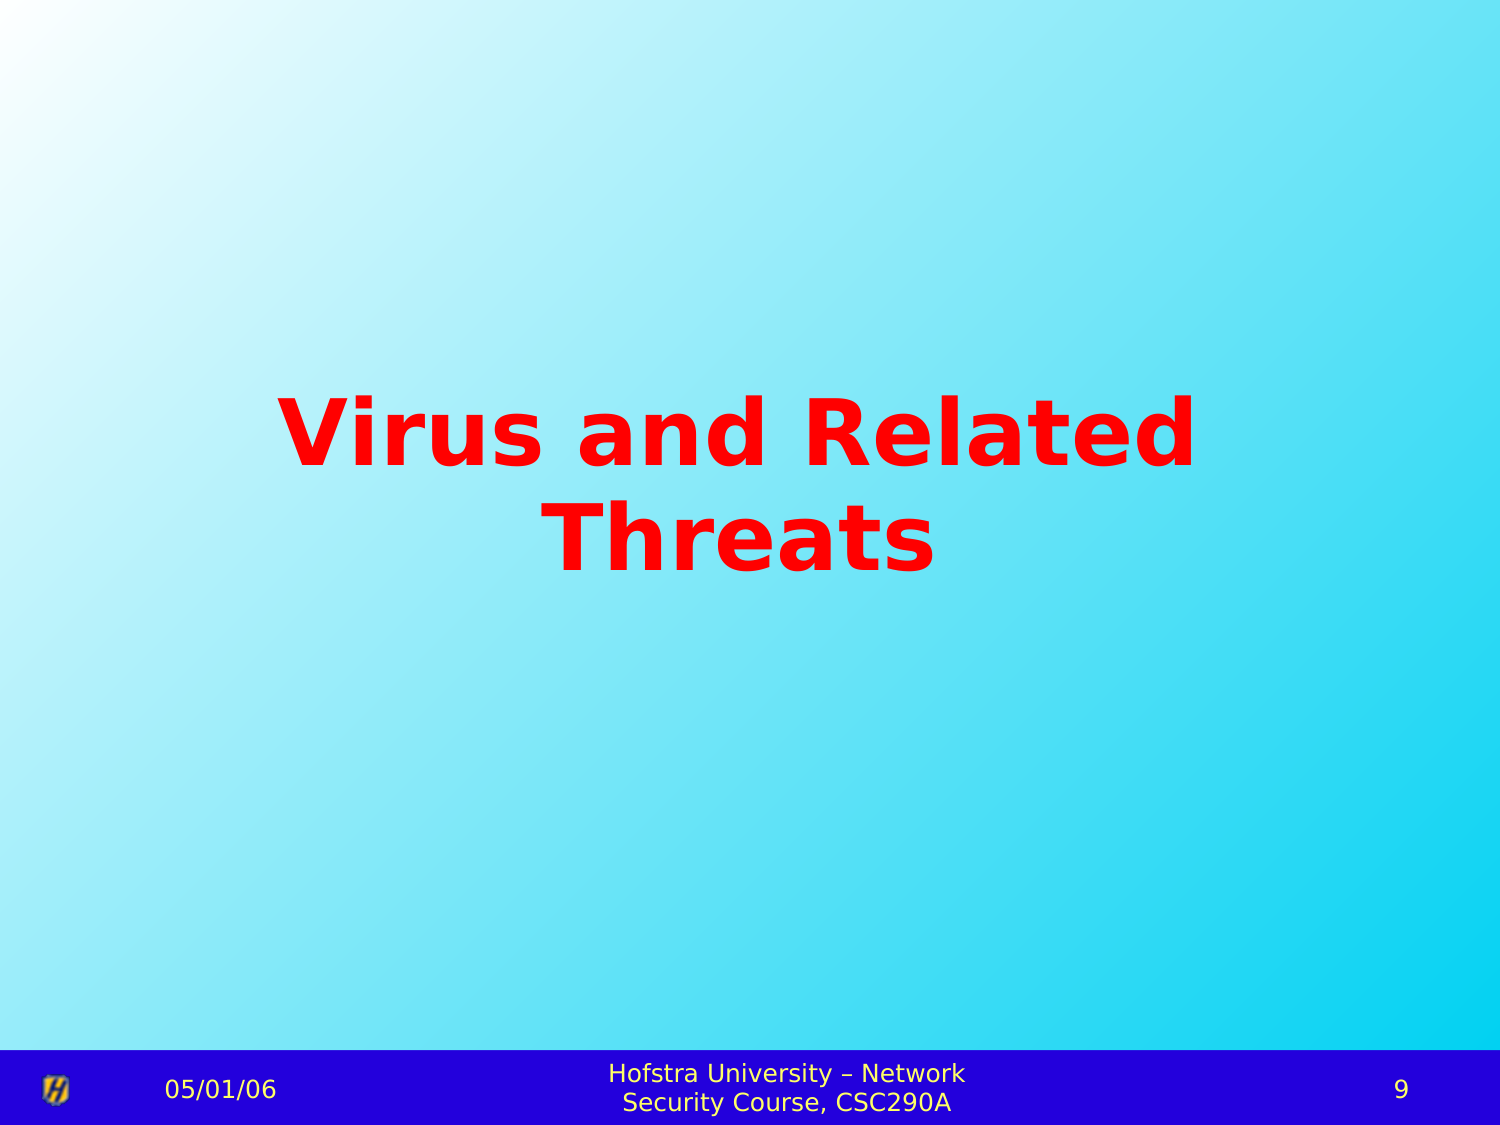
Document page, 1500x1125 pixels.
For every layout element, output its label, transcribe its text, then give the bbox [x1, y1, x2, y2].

picture [37, 1072, 76, 1110]
title Virus and Related Threats [99, 371, 1379, 599]
